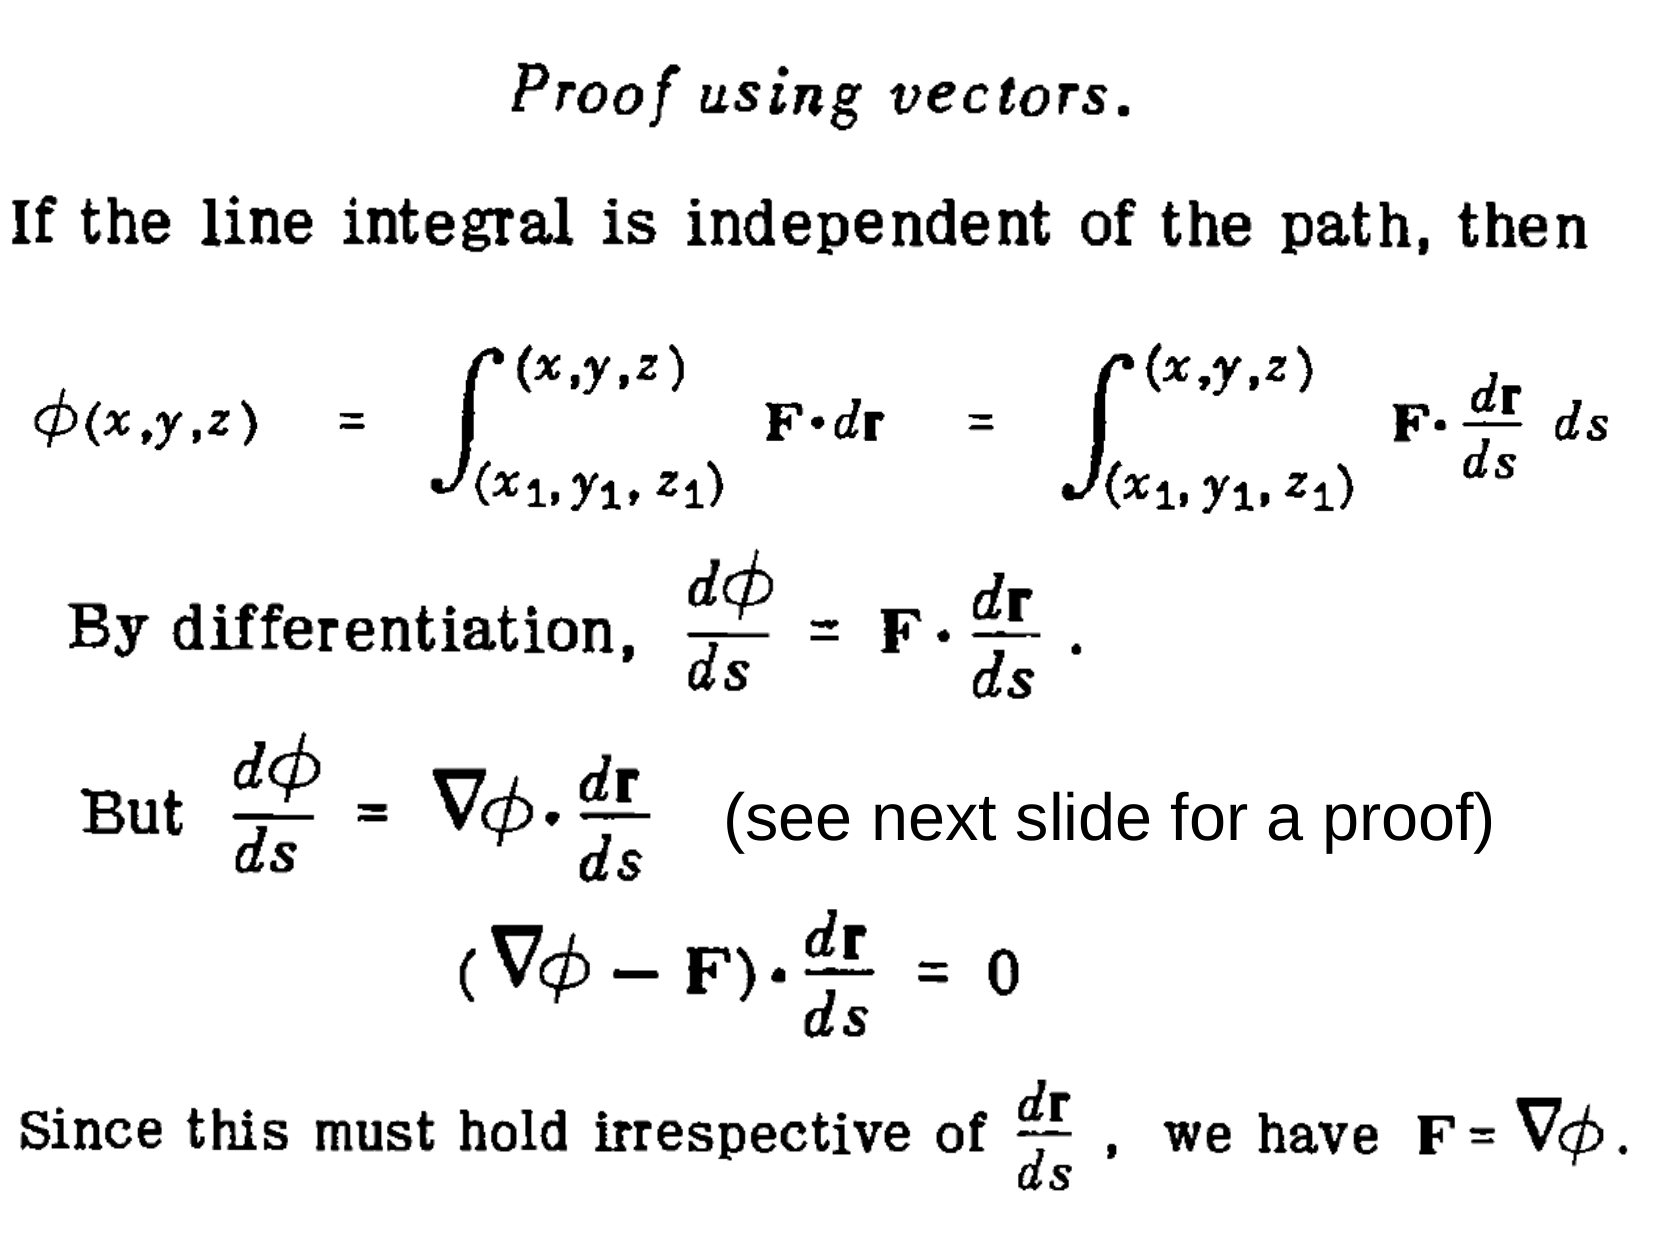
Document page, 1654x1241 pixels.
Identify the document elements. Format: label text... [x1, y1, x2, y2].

picture [0, 318, 1654, 527]
picture [0, 191, 1602, 260]
picture [0, 532, 1654, 1201]
picture [498, 35, 1134, 141]
text_box (see next slide for a proof) [708, 772, 1607, 863]
